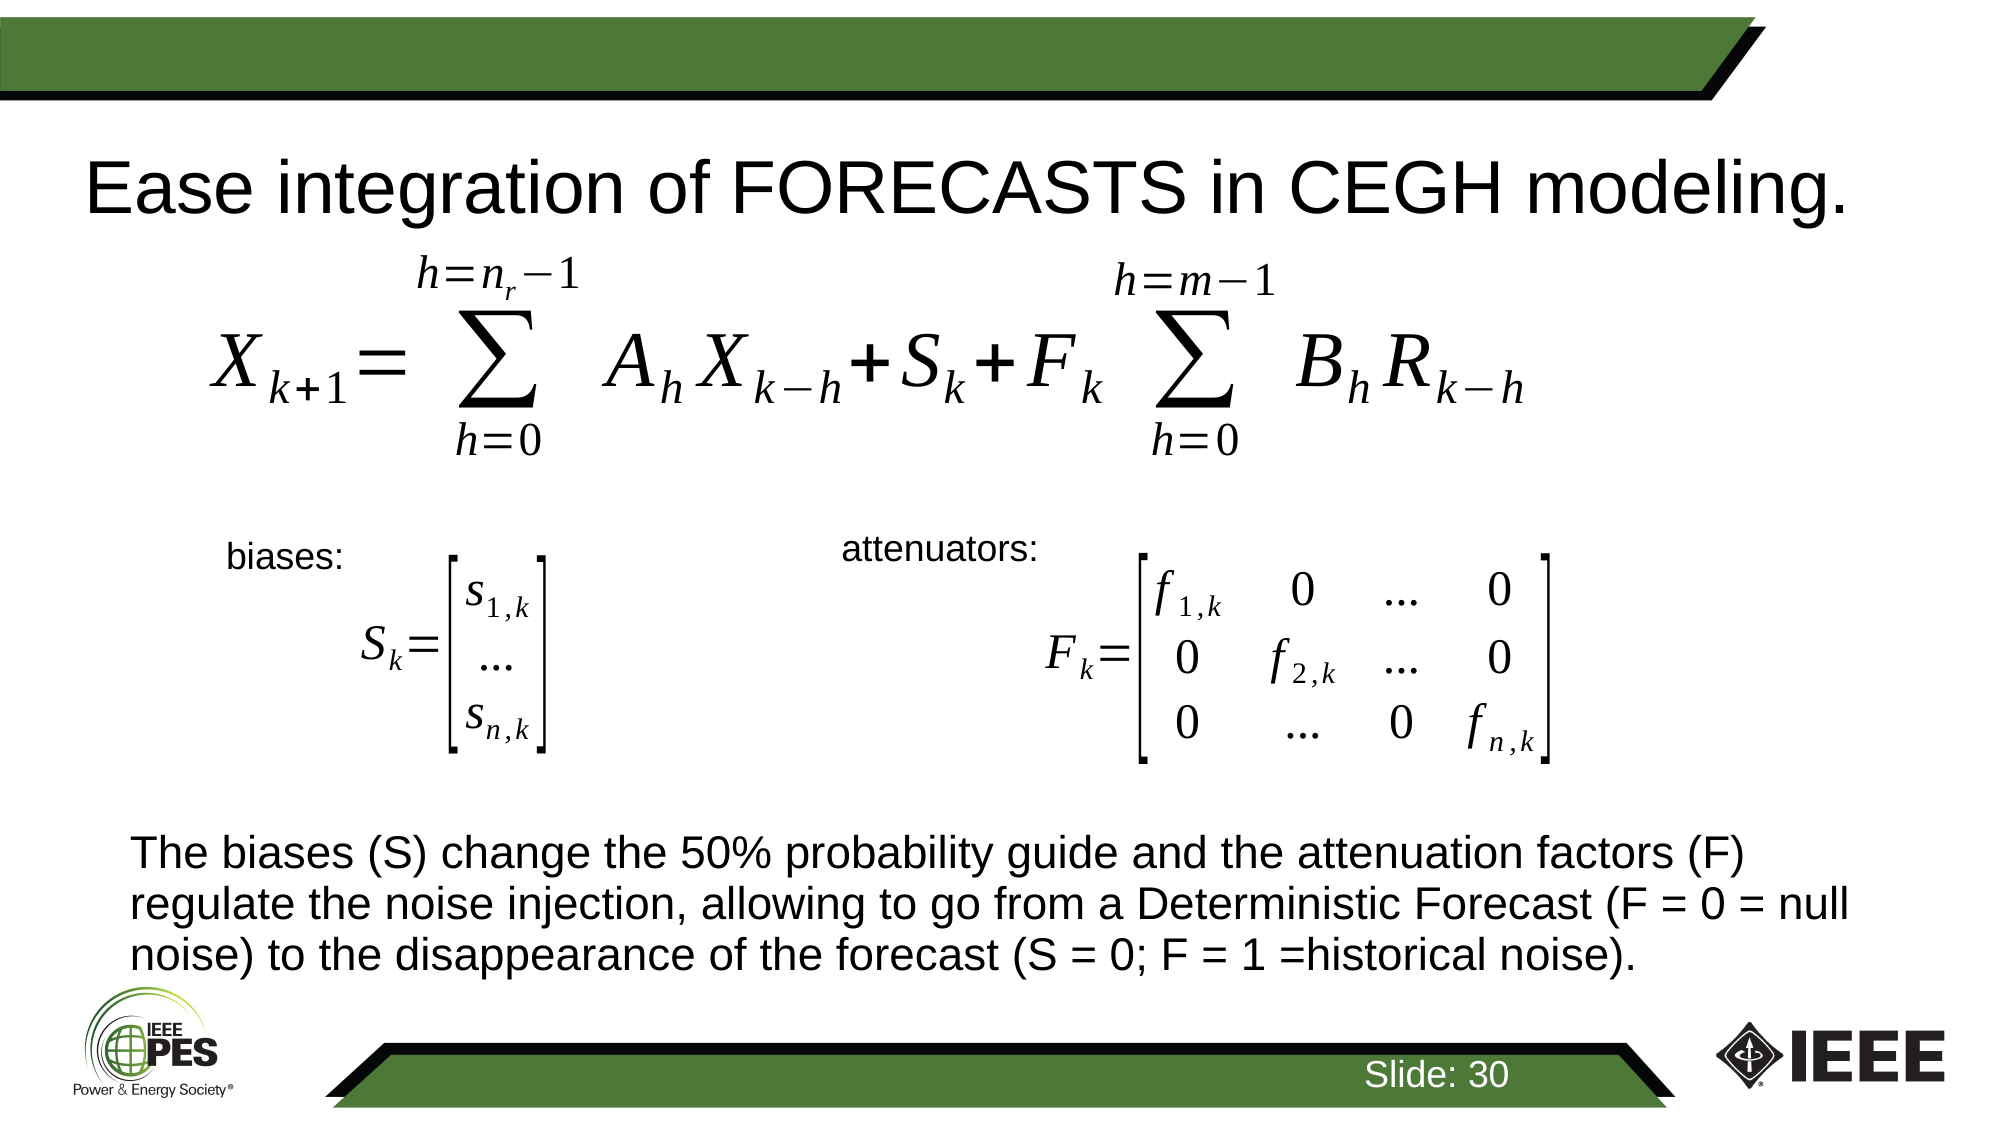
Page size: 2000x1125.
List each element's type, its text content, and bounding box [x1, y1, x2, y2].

chart [352, 551, 556, 756]
picture [0, 0, 2000, 1125]
chart [199, 246, 1531, 467]
text_box attenuators: [826, 519, 1087, 586]
title Ease integration of FORECASTS in CEGH modeling. [35, 94, 1902, 280]
list The biases (S) change the 50% probability guide and the attenuation factors (F) regulate the noise injection, allowing to go from a Deterministic Forecast (F = 0 = null noise) to the disappearance of the forecast (S = 0; F = 1 =historical noise). [59, 826, 1888, 1016]
chart [1035, 551, 1560, 768]
text_box biases: [211, 528, 401, 586]
